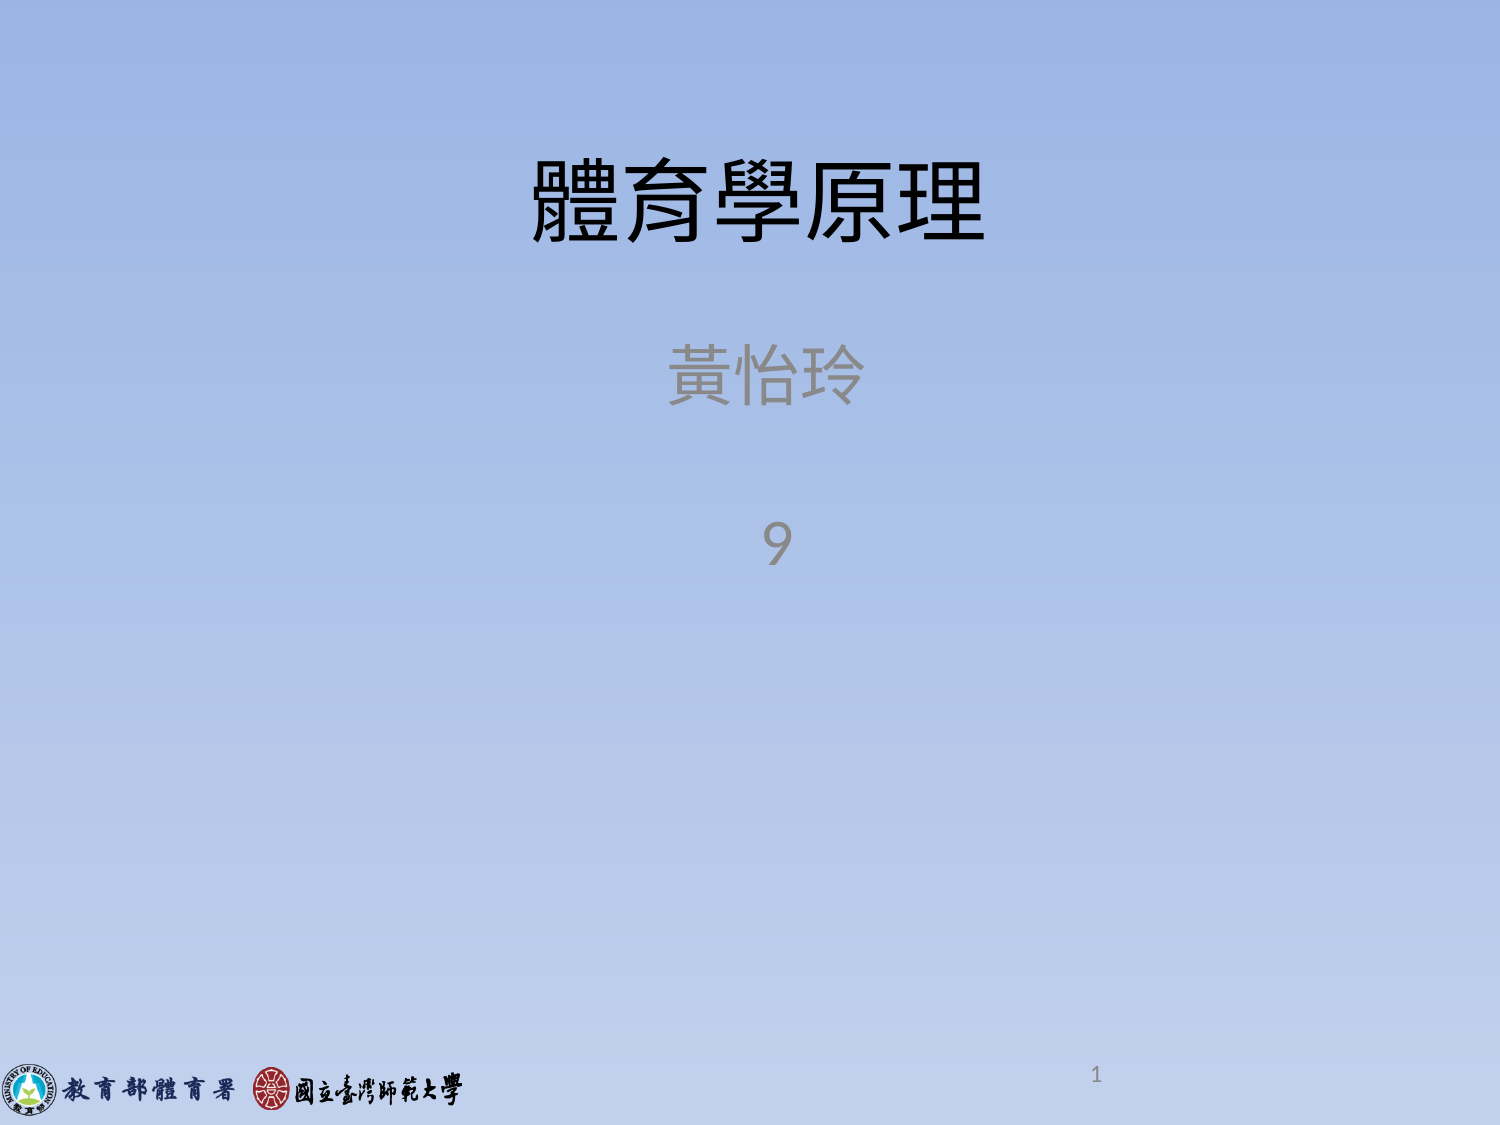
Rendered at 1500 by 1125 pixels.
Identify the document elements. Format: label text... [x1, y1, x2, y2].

picture [0, 1051, 243, 1125]
picture [253, 1067, 462, 1110]
subtitle 黃怡玲 [242, 326, 1293, 433]
text_box 9 [251, 491, 1302, 598]
text_box [1074, 1042, 1426, 1103]
title 體育學原理 [121, 78, 1397, 320]
